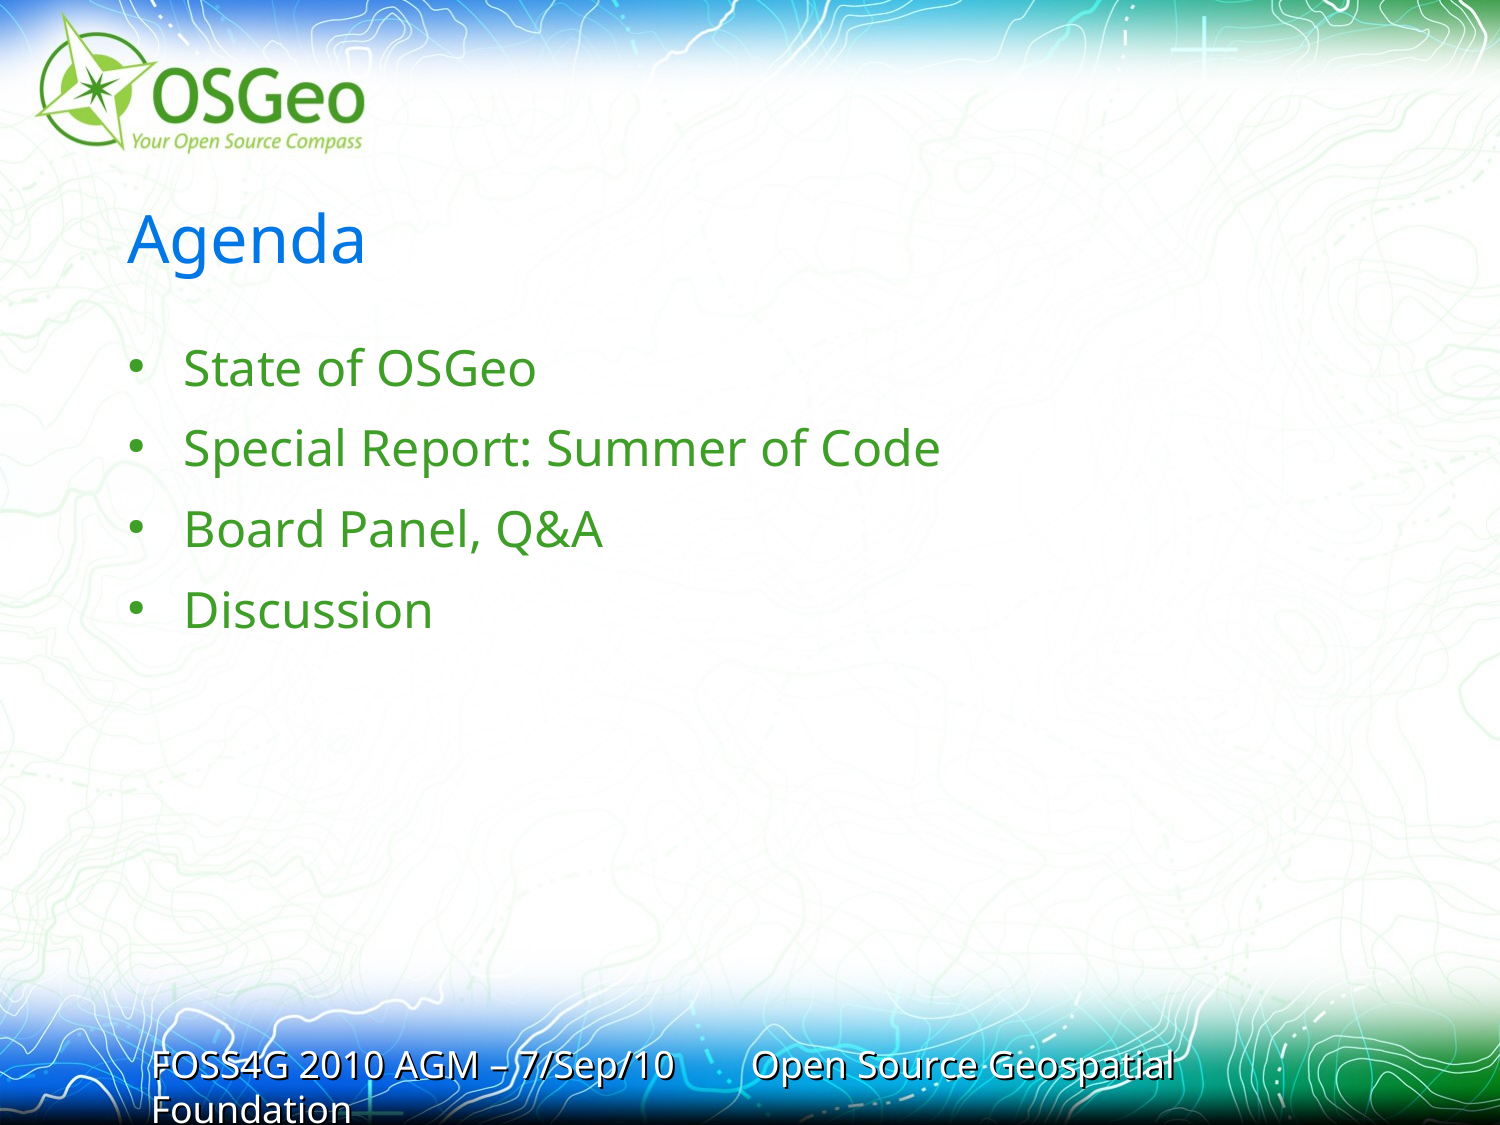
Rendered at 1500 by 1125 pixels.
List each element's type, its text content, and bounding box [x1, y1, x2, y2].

picture [246, 1107, 256, 1121]
picture [0, 0, 1500, 1125]
title Agenda [112, 187, 1388, 288]
picture [224, 1107, 235, 1125]
picture [313, 1107, 323, 1121]
picture [177, 1107, 187, 1121]
picture [269, 1115, 277, 1121]
picture [337, 1107, 348, 1125]
list State of OSGeo Special Report: Summer of Code Board Panel, Q&A Discussion [112, 324, 1388, 1068]
